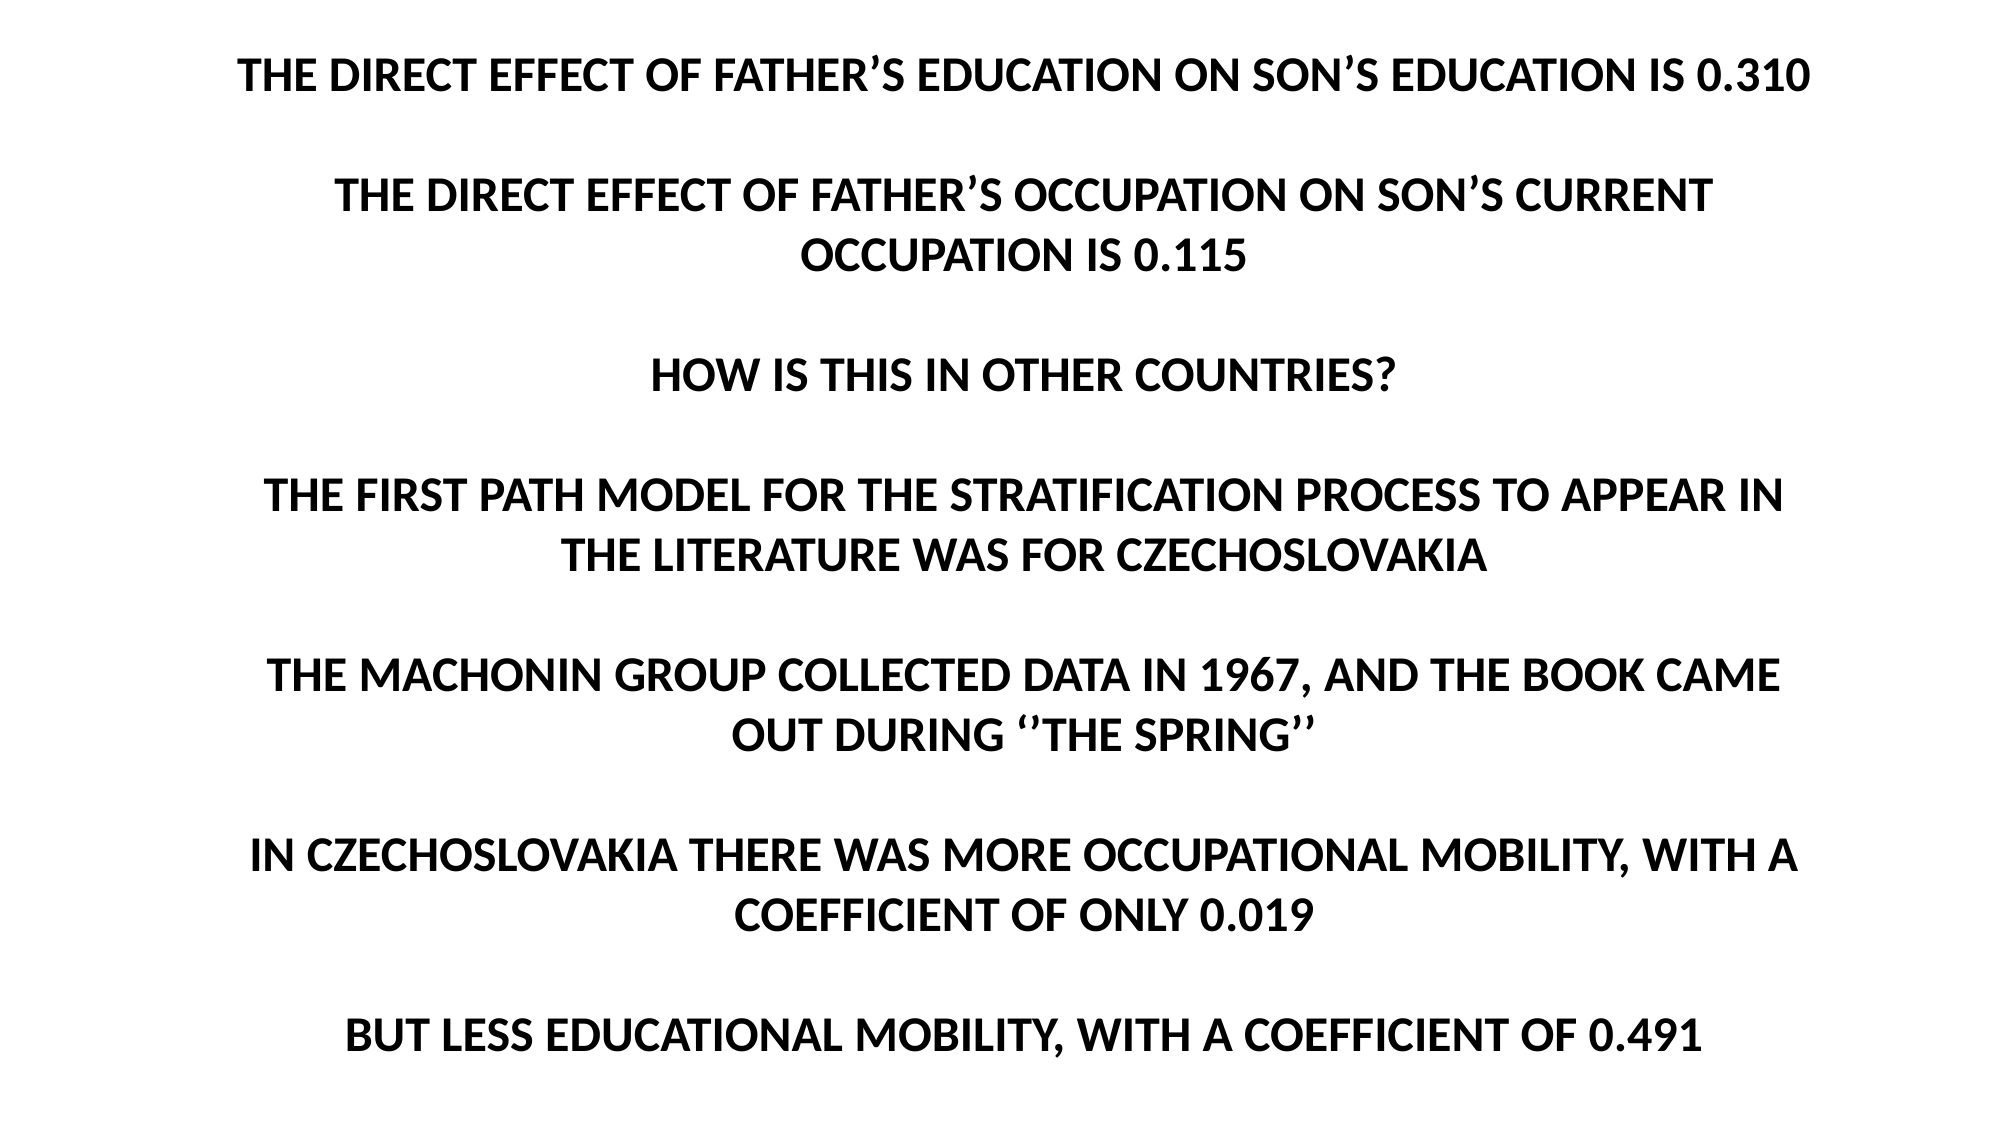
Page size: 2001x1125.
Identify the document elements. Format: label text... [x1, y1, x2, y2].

text_box THE DIRECT EFFECT OF FATHER’S EDUCATION ON SON’S EDUCATION IS 0.310 THE DIRECT EFFECT OF FATHER’S OCCUPATION ON SON’S CURRENT OCCUPATION IS 0.115 HOW IS THIS IN OTHER COUNTRIES? THE FIRST PATH MODEL FOR THE STRATIFICATION PROCESS TO APPEAR IN THE LITERATURE WAS FOR CZECHOSLOVAKIA THE MACHONIN GROUP COLLECTED DATA IN 1967, AND THE BOOK CAME OUT DURING ‘’THE SPRING’’ IN CZECHOSLOVAKIA THERE WAS MORE OCCUPATIONAL MOBILITY, WITH A COEFFICIENT OF ONLY 0.019 BUT LESS EDUCATIONAL MOBILITY, WITH A COEFFICIENT OF 0.491 [221, 34, 1836, 1125]
